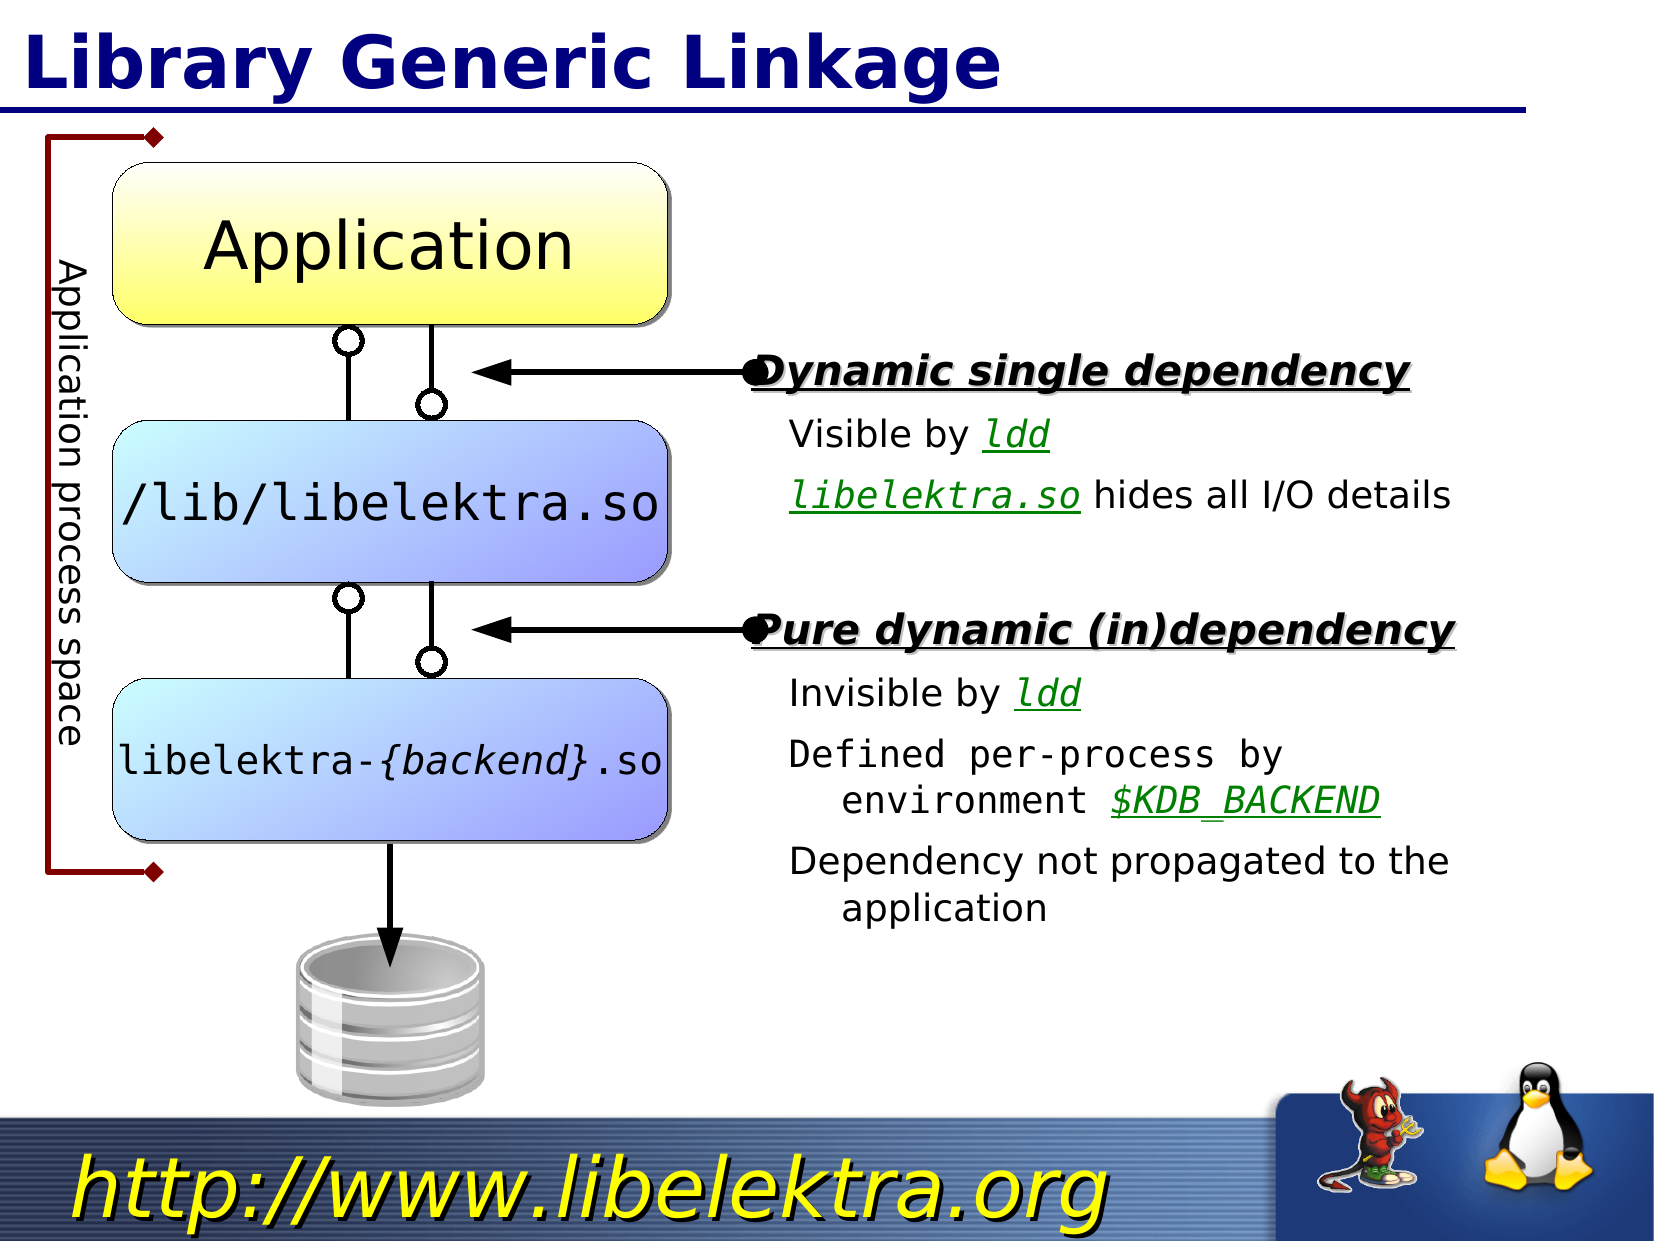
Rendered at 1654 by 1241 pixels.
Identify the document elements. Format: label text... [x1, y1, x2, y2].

text_box [332, 581, 365, 678]
text_box [415, 581, 448, 678]
picture [0, 932, 1654, 1241]
text_box Library Generic Linkage [22, 14, 1611, 111]
text_box Application process space [53, 259, 98, 748]
text_box /lib/libelektra.so [112, 420, 668, 583]
text_box [332, 324, 365, 421]
list Dynamic single dependency Visible by ldd libelektra.so hides all I/O details [721, 339, 1566, 526]
list Pure dynamic (in)dependency Invisible by ldd Defined per-process by environment $KDB_BACKEND Dependency not propagated to the application [721, 597, 1566, 938]
text_box [415, 324, 448, 421]
text_box Application [112, 162, 668, 325]
text_box libelektra-{backend}.so [112, 678, 668, 841]
